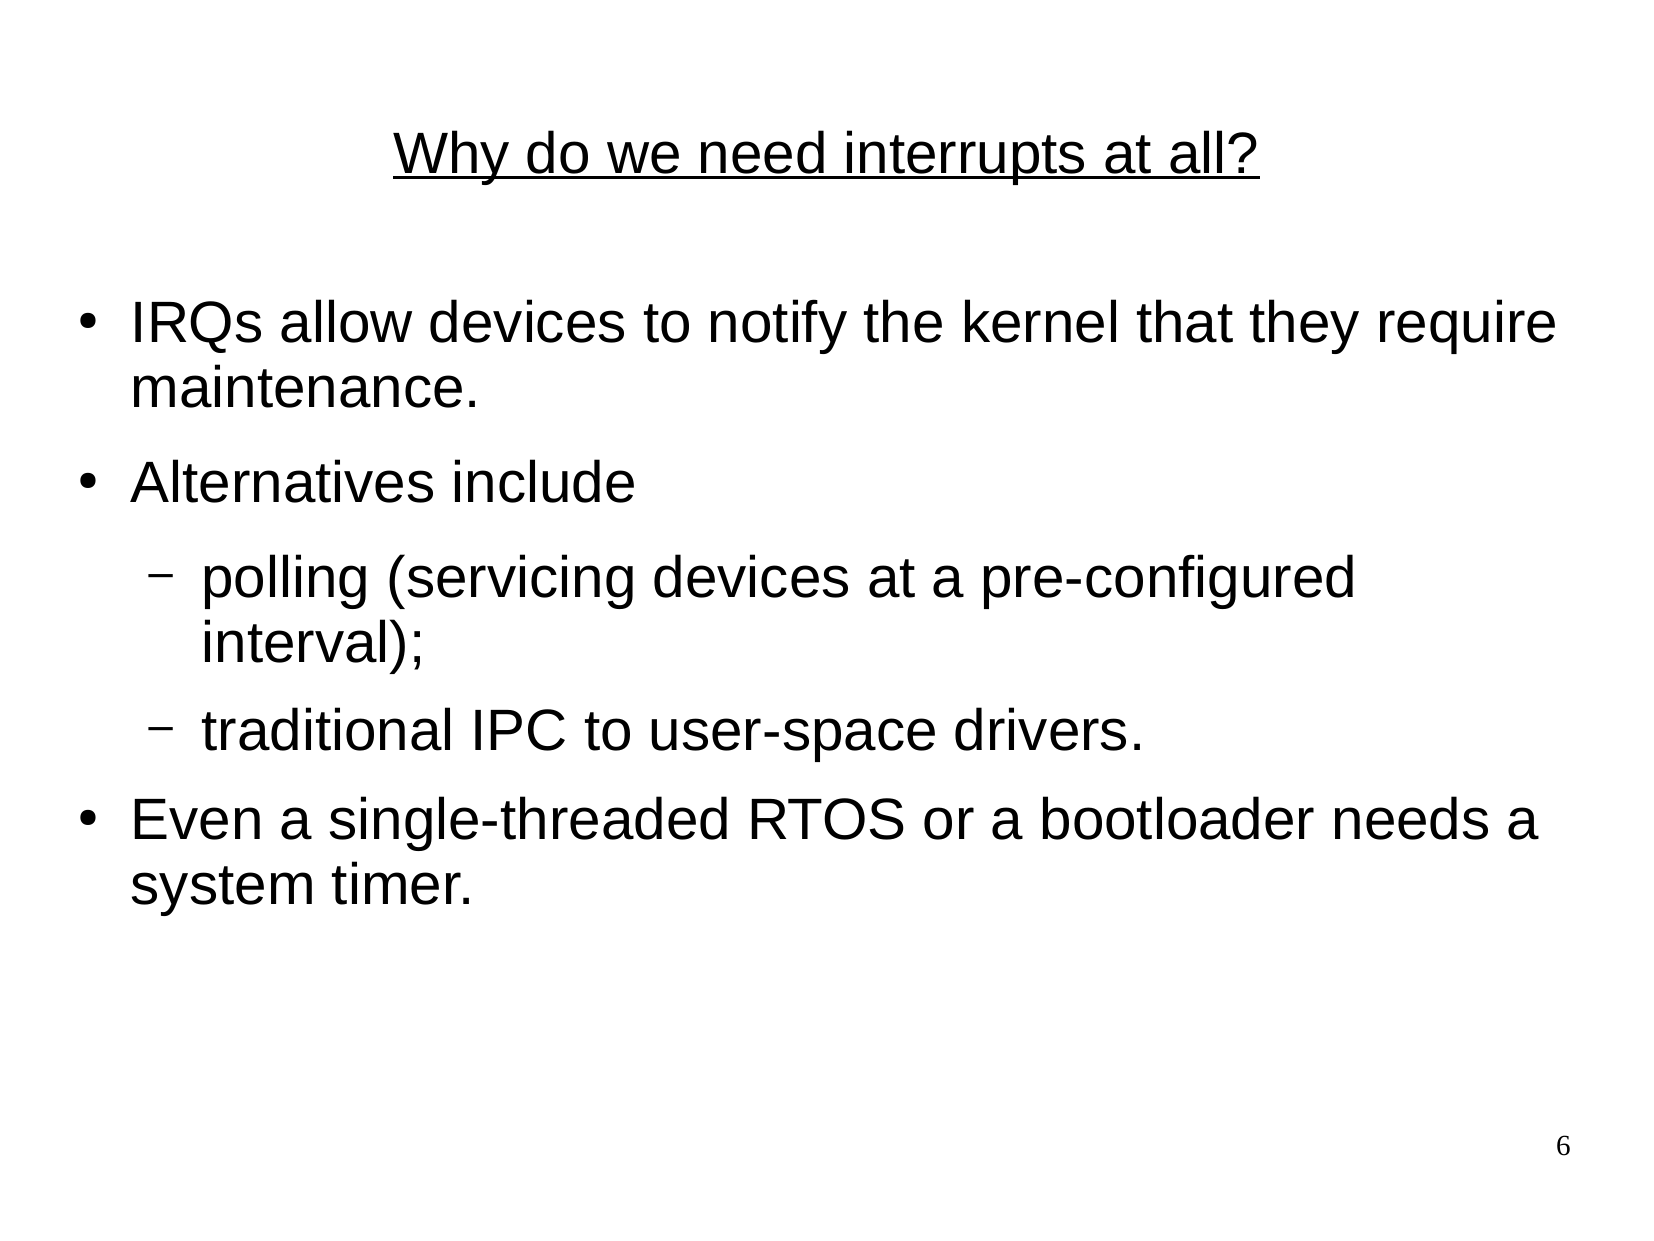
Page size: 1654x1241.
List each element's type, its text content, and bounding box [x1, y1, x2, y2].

title Why do we need interrupts at all? [82, 49, 1571, 257]
list IRQs allow devices to notify the kernel that they require maintenance. Alternatives include polling (servicing devices at a pre-configured interval); traditional IPC to user-space drivers. Even a single-threaded RTOS or a bootloader needs a system timer. [60, 290, 1571, 1081]
